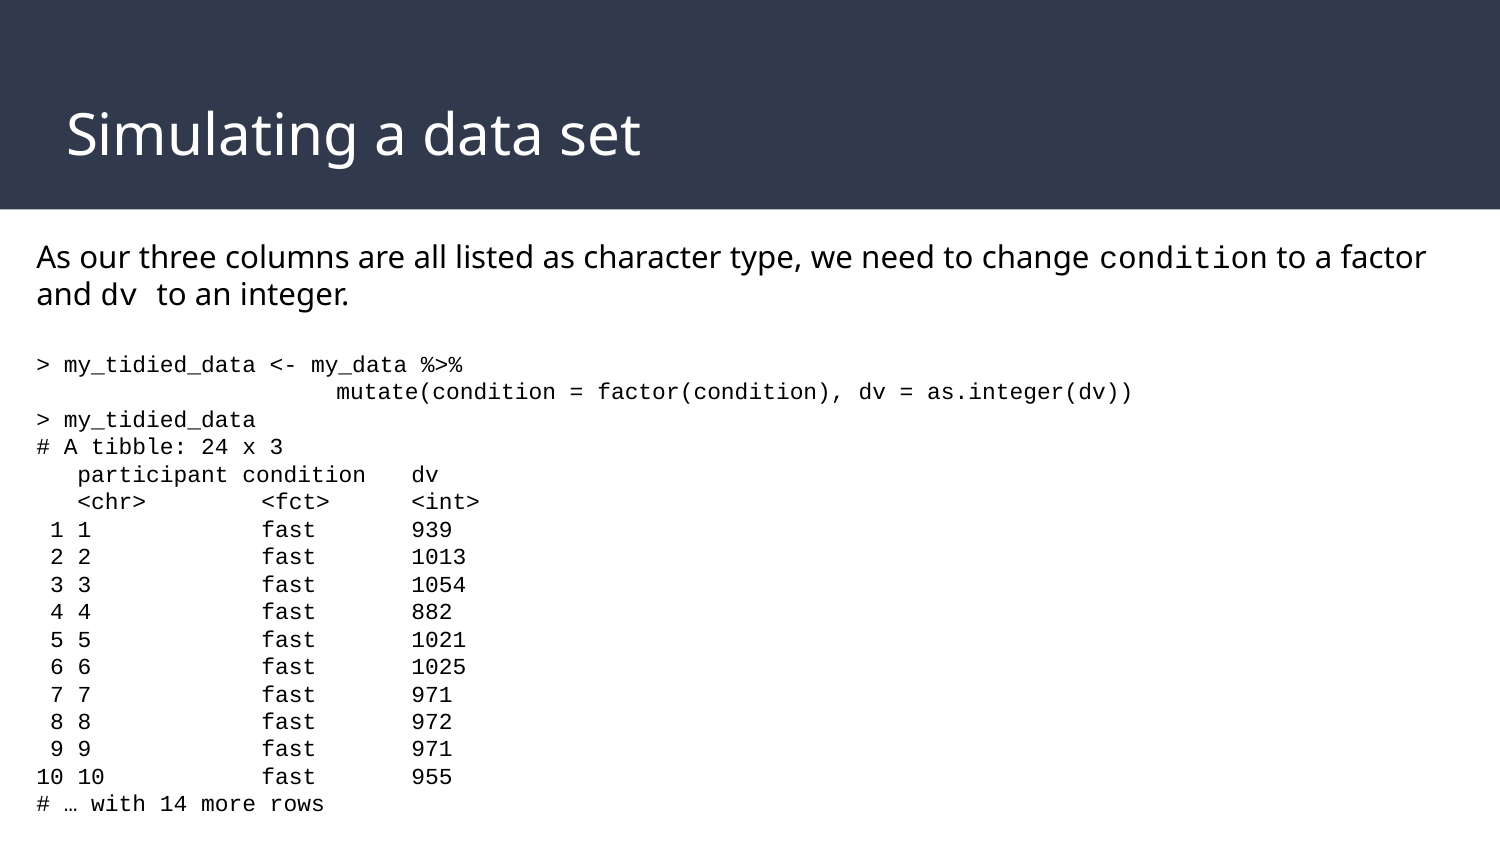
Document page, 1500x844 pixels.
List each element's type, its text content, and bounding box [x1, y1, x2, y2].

text_box As our three columns are all listed as character type, we need to change condition to a factor and dv to an integer. > my_tidied_data <- my_data %>% mutate(condition = factor(condition), dv = as.integer(dv)) > my_tidied_data # A tibble: 24 x 3 participant condition dv <chr> <fct> <int> 1 1 fast 939 2 2 fast 1013 3 3 fast 1054 4 4 fast 882 5 5 fast 1021 6 6 fast 1025 7 7 fast 971 8 8 fast 972 9 9 fast 971 10 10 fast 955 # … with 14 more rows [21, 222, 1486, 827]
title Simulating a data set [51, 82, 1449, 185]
